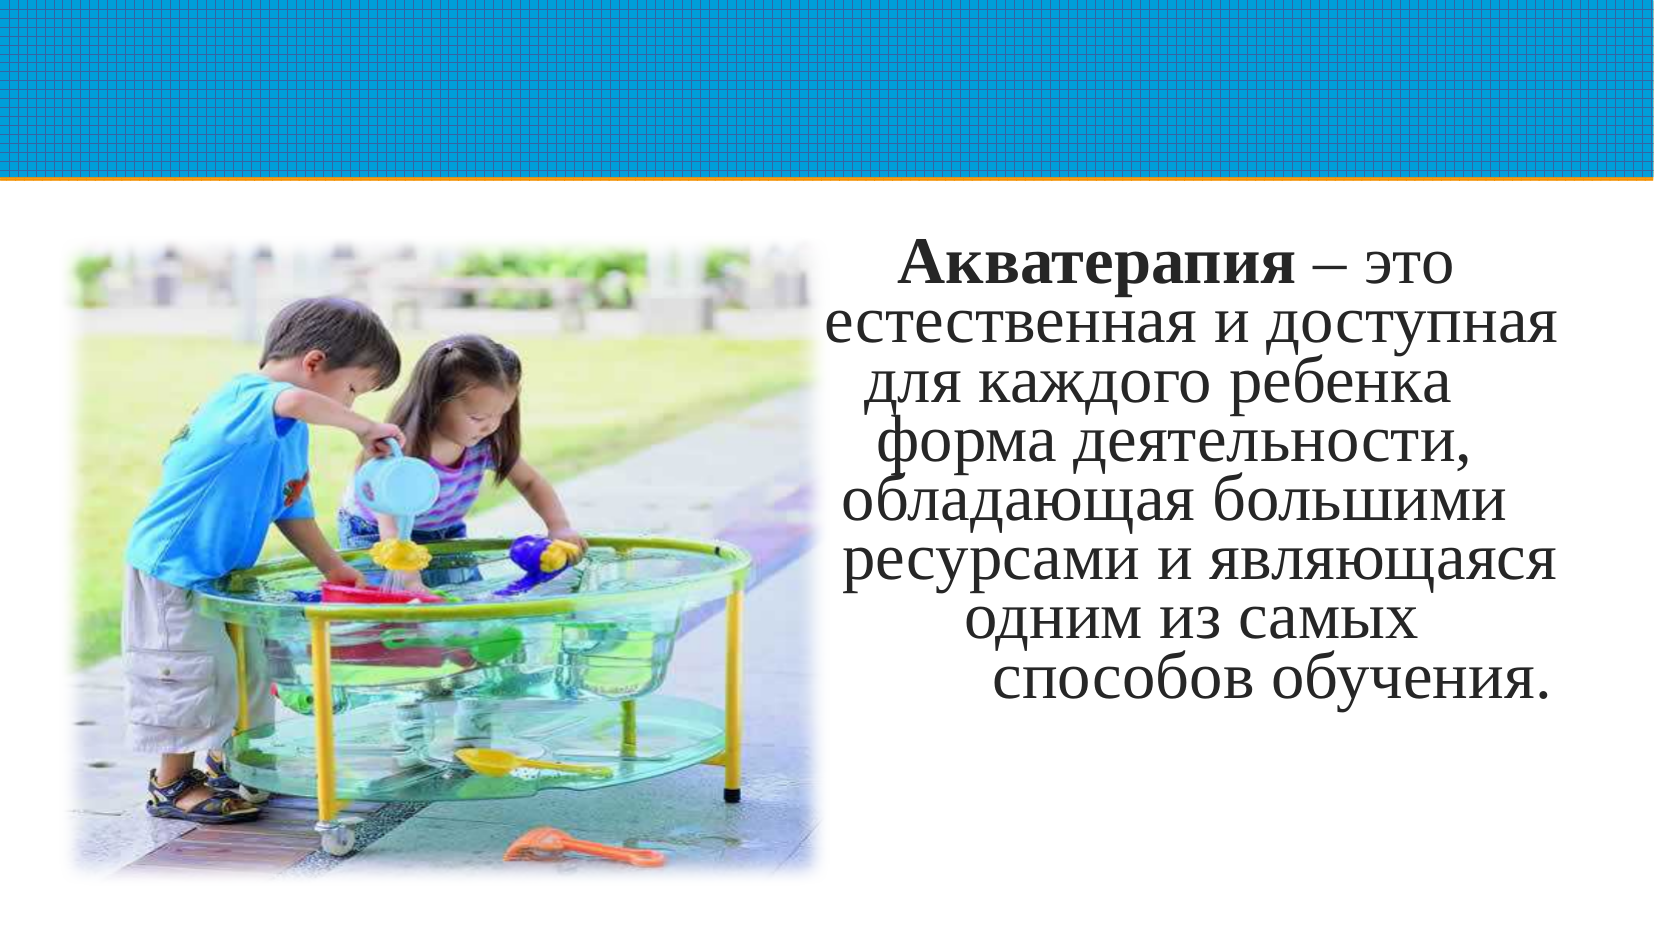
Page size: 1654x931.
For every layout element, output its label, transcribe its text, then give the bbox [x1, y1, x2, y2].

picture [59, 236, 830, 886]
list Акватерапия – это естественная и доступная для каждого ребенка форма деятельности, обладающая большими ресурсами и являющаяся одним из самых приятных способов обучения. [830, 236, 1563, 811]
